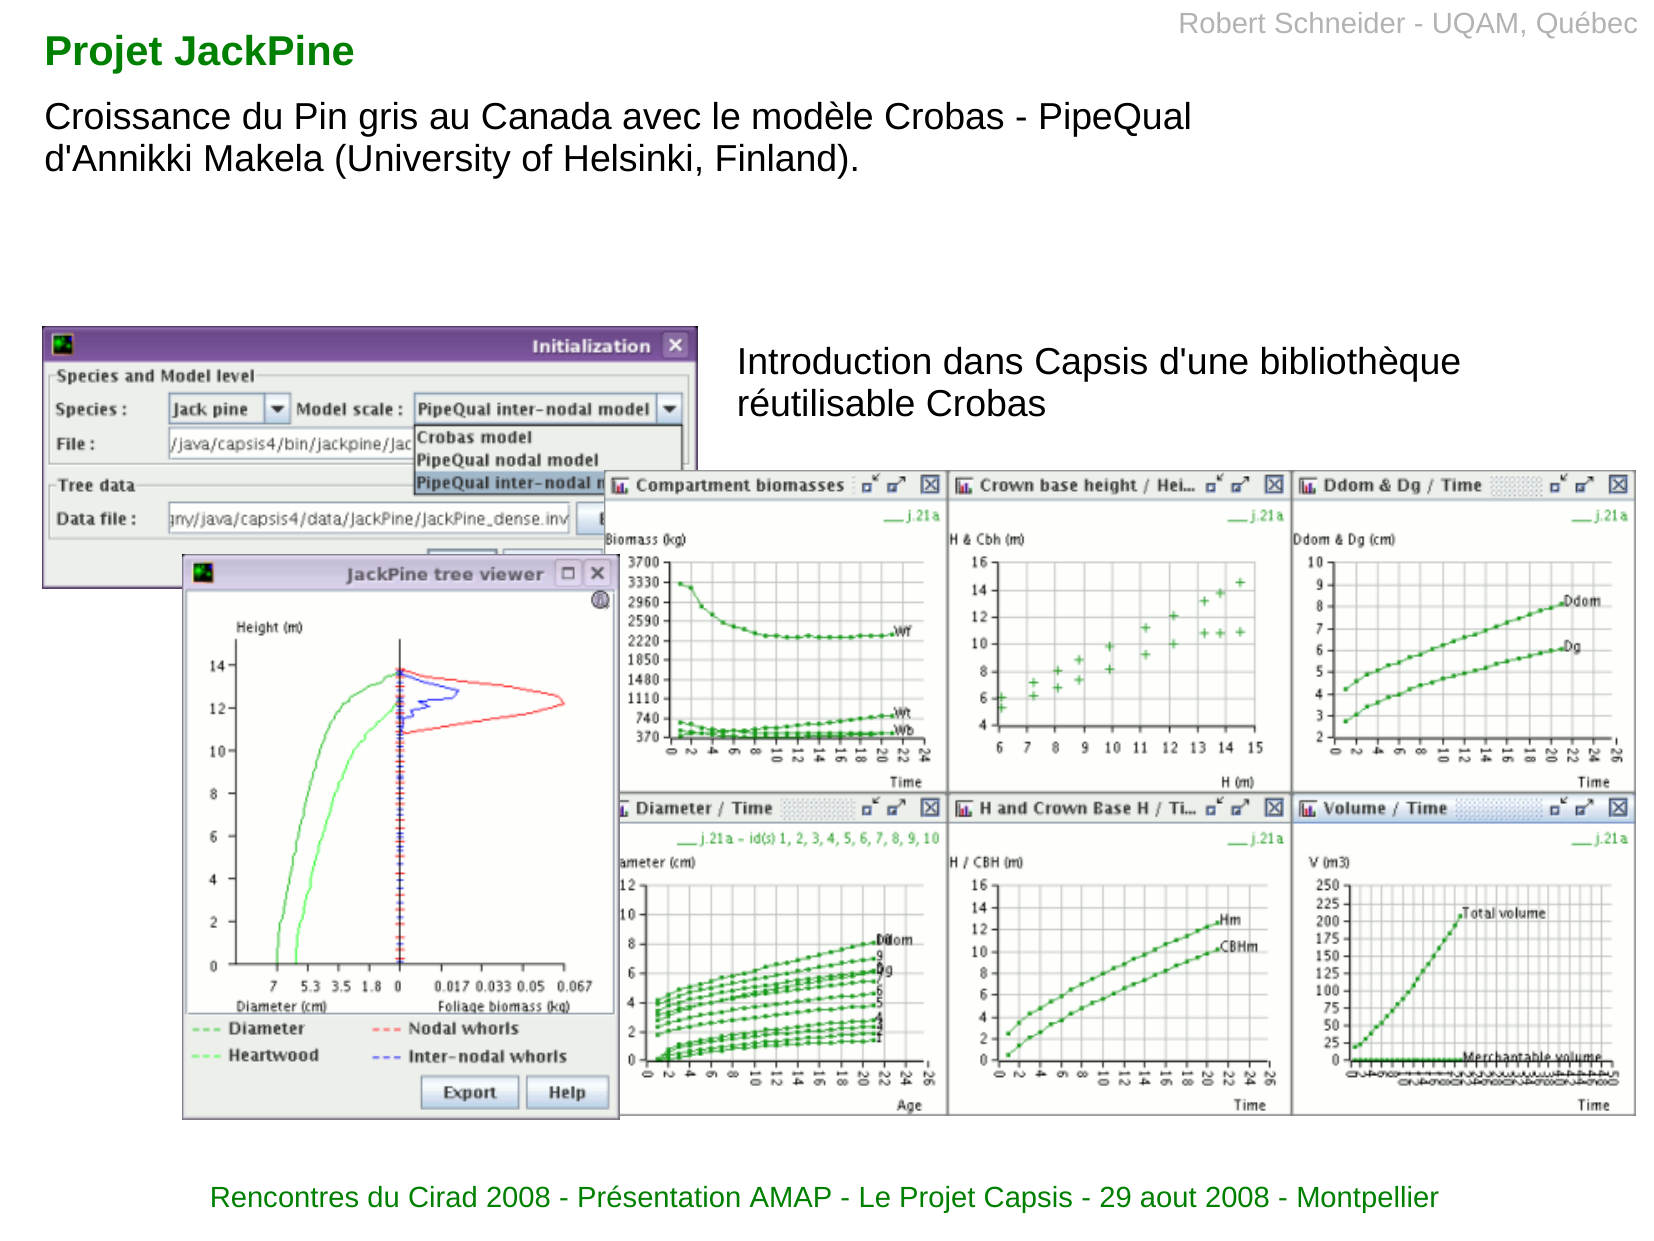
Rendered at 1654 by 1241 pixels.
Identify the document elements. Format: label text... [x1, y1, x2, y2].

text_box Introduction dans Capsis d'une bibliothèque réutilisable Crobas [722, 333, 1520, 441]
text_box Projet JackPine [29, 19, 502, 88]
text_box Croissance du Pin gris au Canada avec le modèle Crobas - PipeQual d'Annikki Makela (University of Helsinki, Finland). [29, 88, 1270, 197]
picture [42, 326, 1636, 1120]
text_box Robert Schneider - UQAM, Québec [442, 0, 1654, 52]
